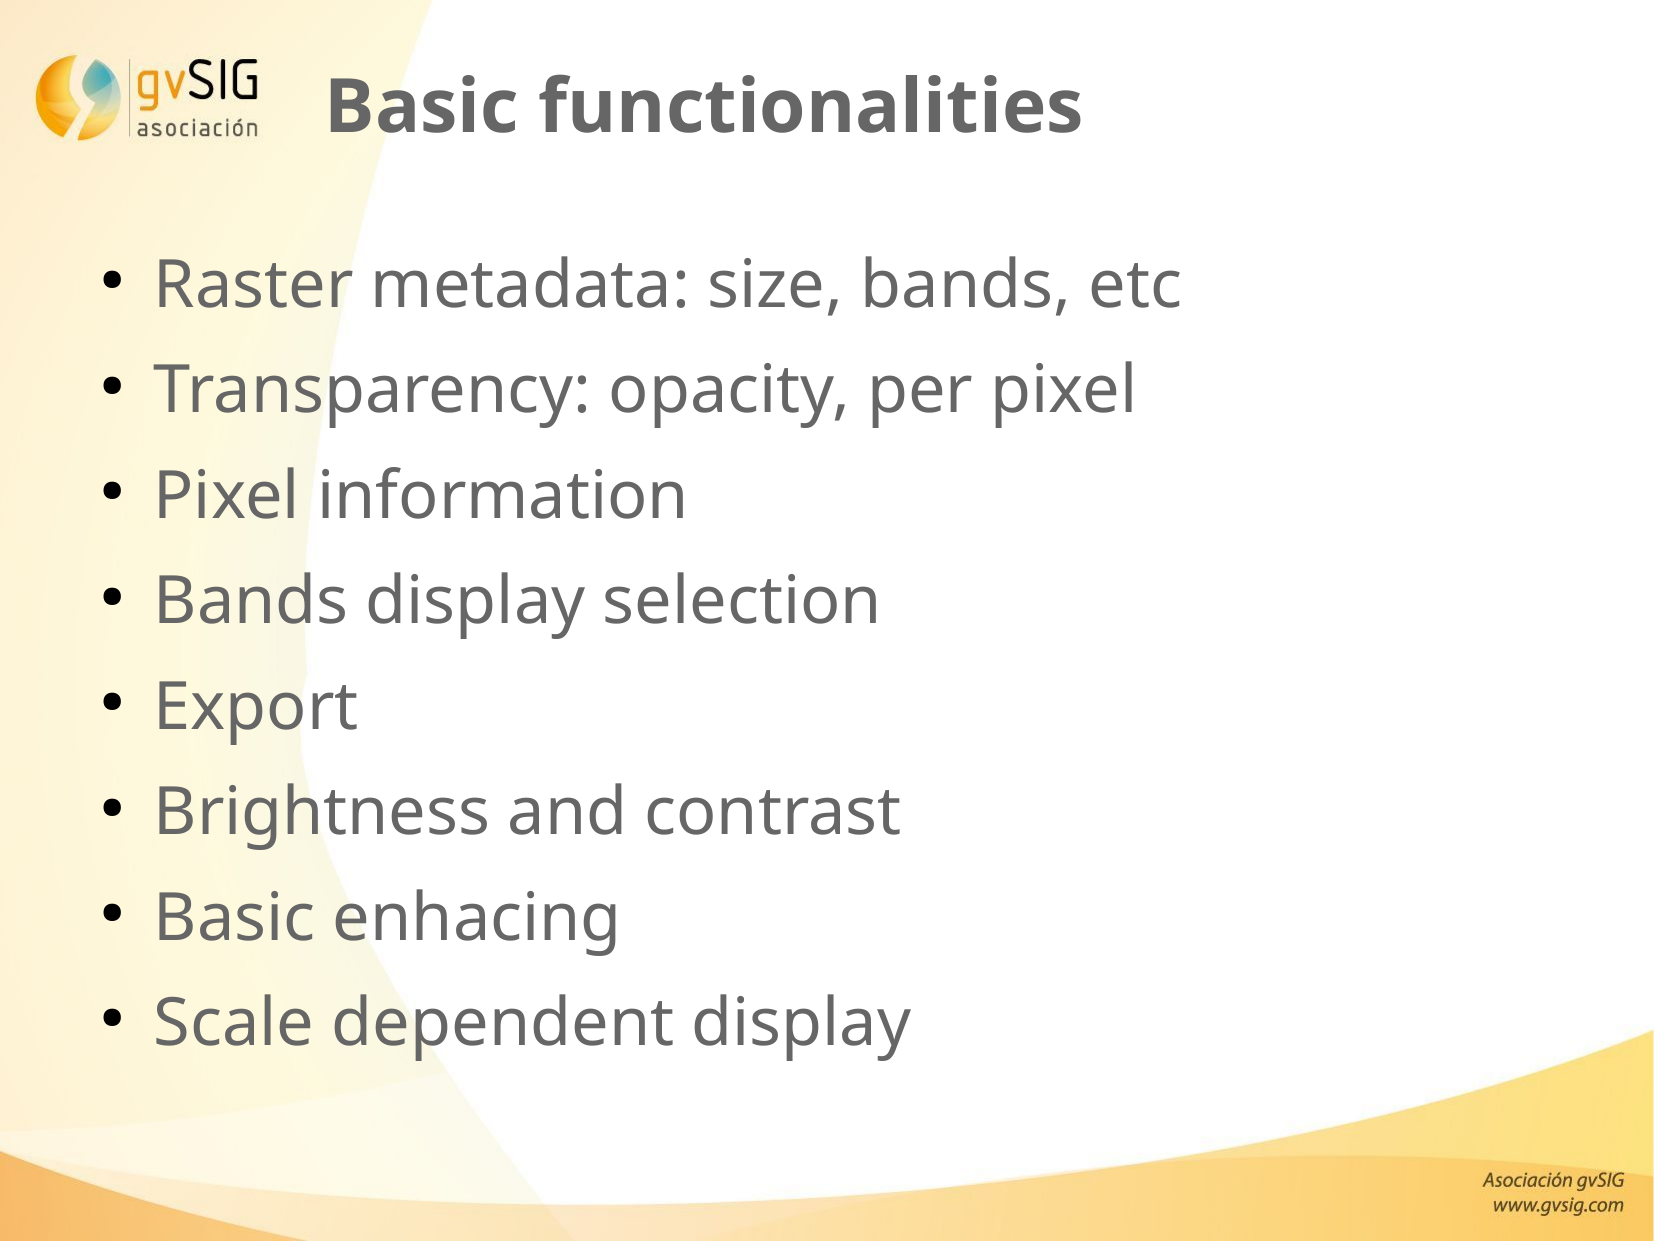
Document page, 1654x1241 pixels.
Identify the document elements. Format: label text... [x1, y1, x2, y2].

picture [0, 0, 1654, 1241]
title Basic functionalities [324, 29, 1625, 178]
list Raster metadata: size, bands, etc Transparency: opacity, per pixel Pixel information Bands display selection Export Brightness and contrast Basic enhacing Scale dependent display [82, 236, 1571, 988]
